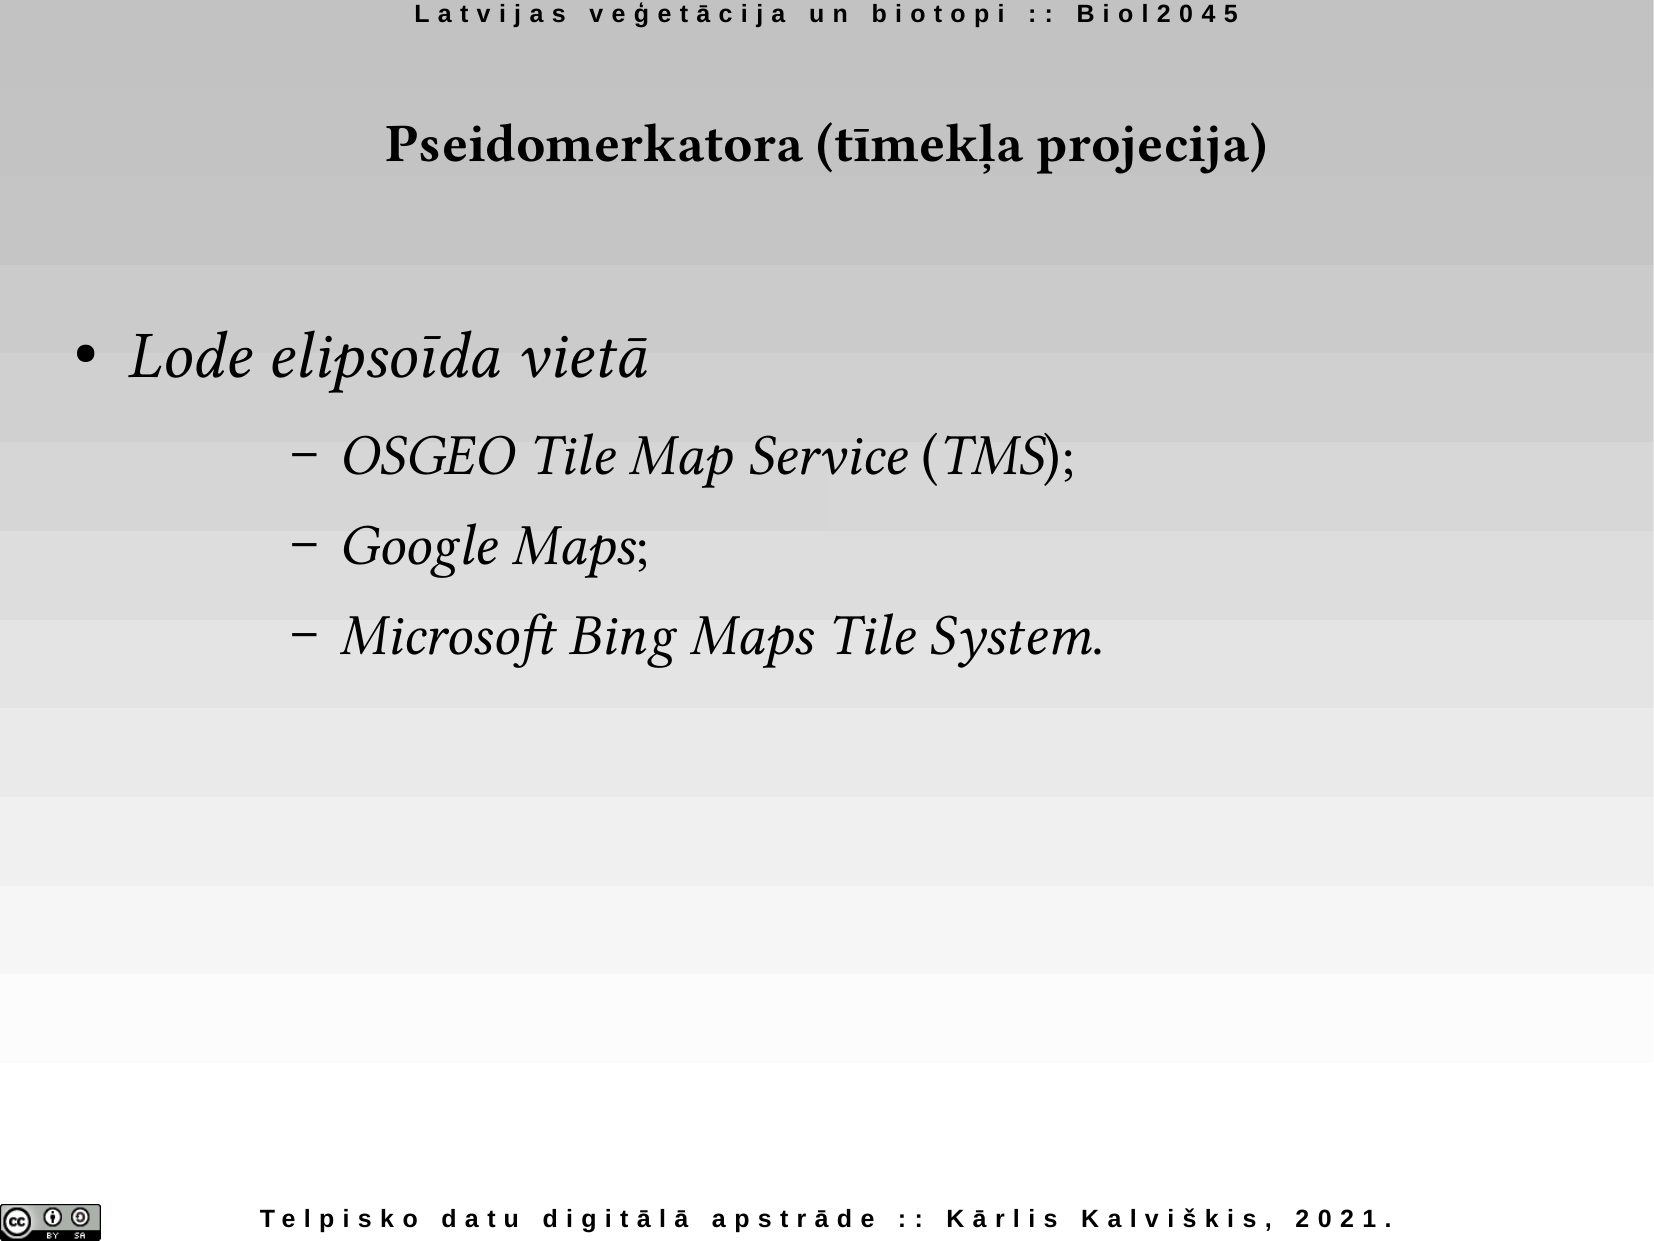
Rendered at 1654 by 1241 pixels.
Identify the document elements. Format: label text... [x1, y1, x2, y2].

title Pseidomerkatora (tīmekļa projecija) [0, 1, 1654, 287]
list Lode elipsoīda vietā OSGEO Tile Map Service (TMS); Google Maps; Microsoft Bing Maps Tile System. [56, 317, 1600, 1175]
picture [0, 287, 1654, 1241]
